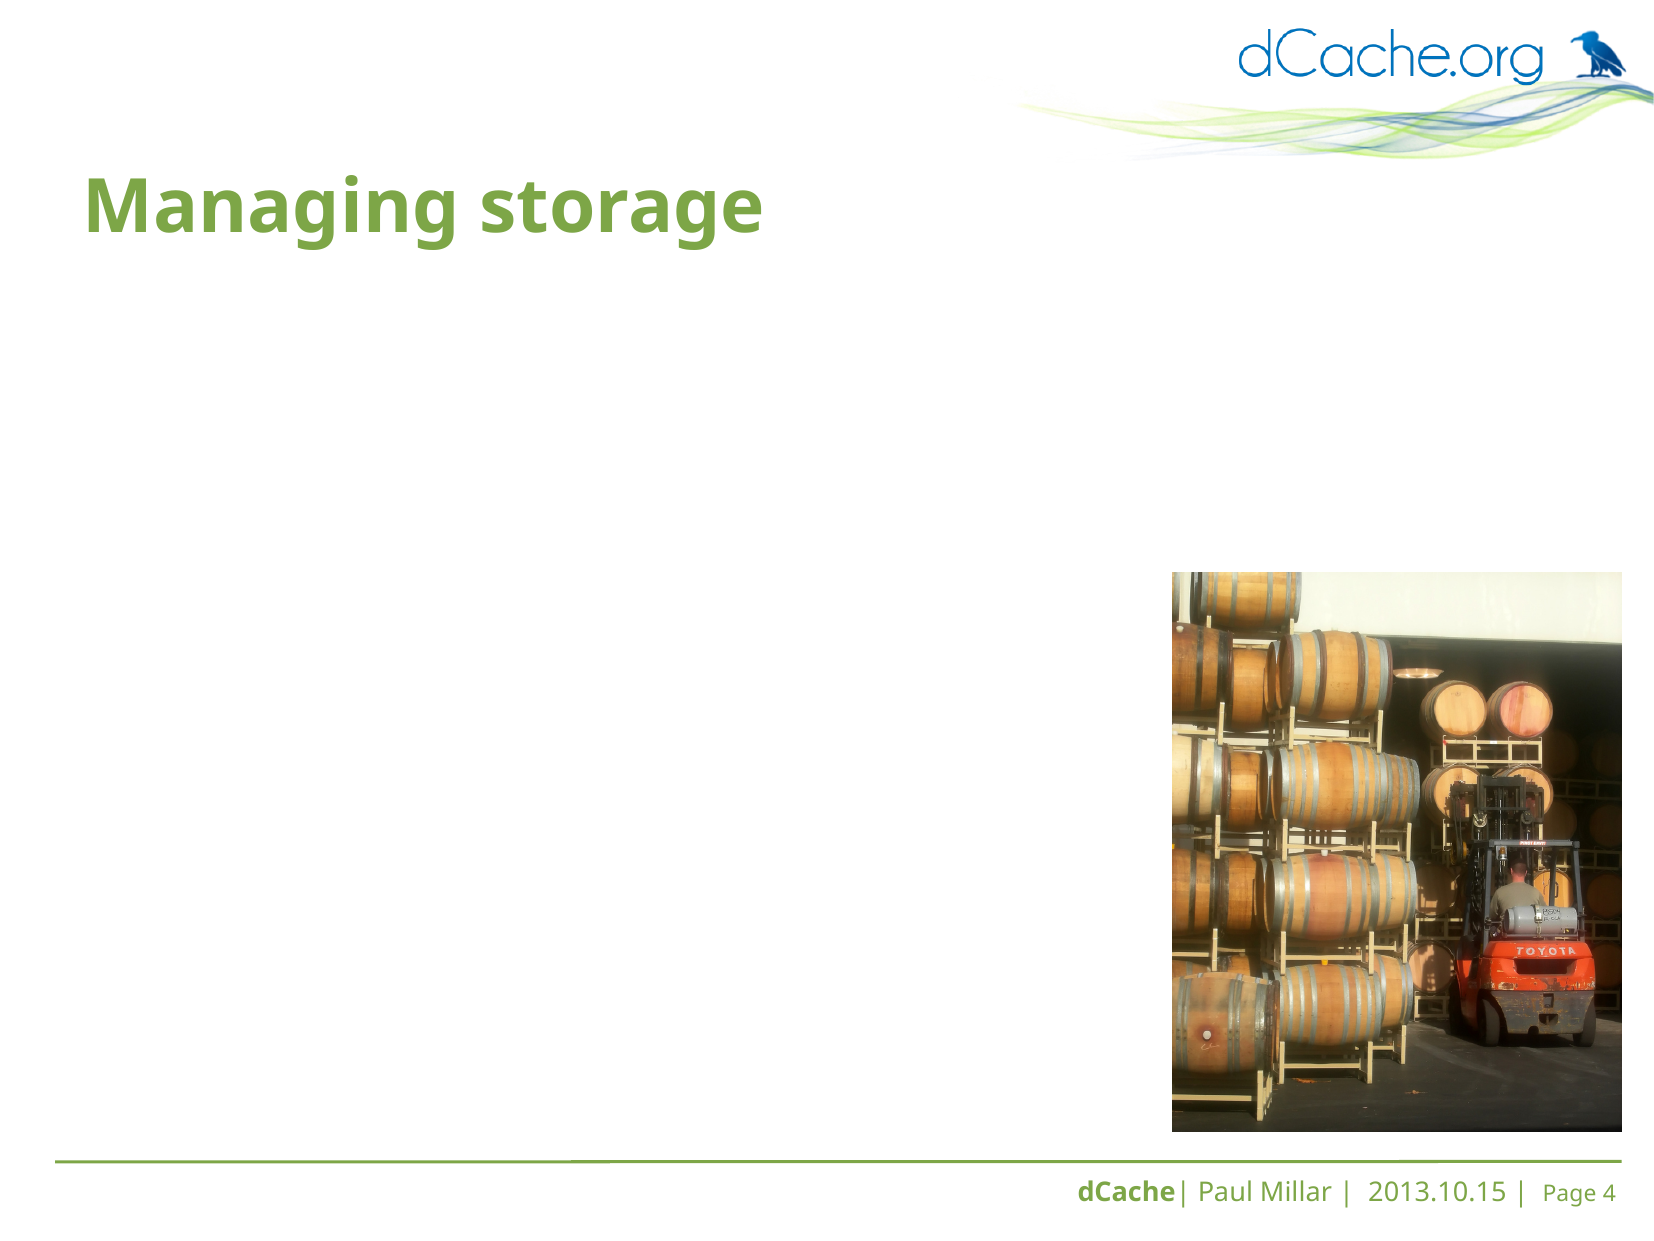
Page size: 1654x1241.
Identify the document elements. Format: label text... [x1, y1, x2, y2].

title Managing storage [82, 156, 1605, 251]
picture [956, 16, 1654, 169]
picture [1172, 572, 1622, 1132]
